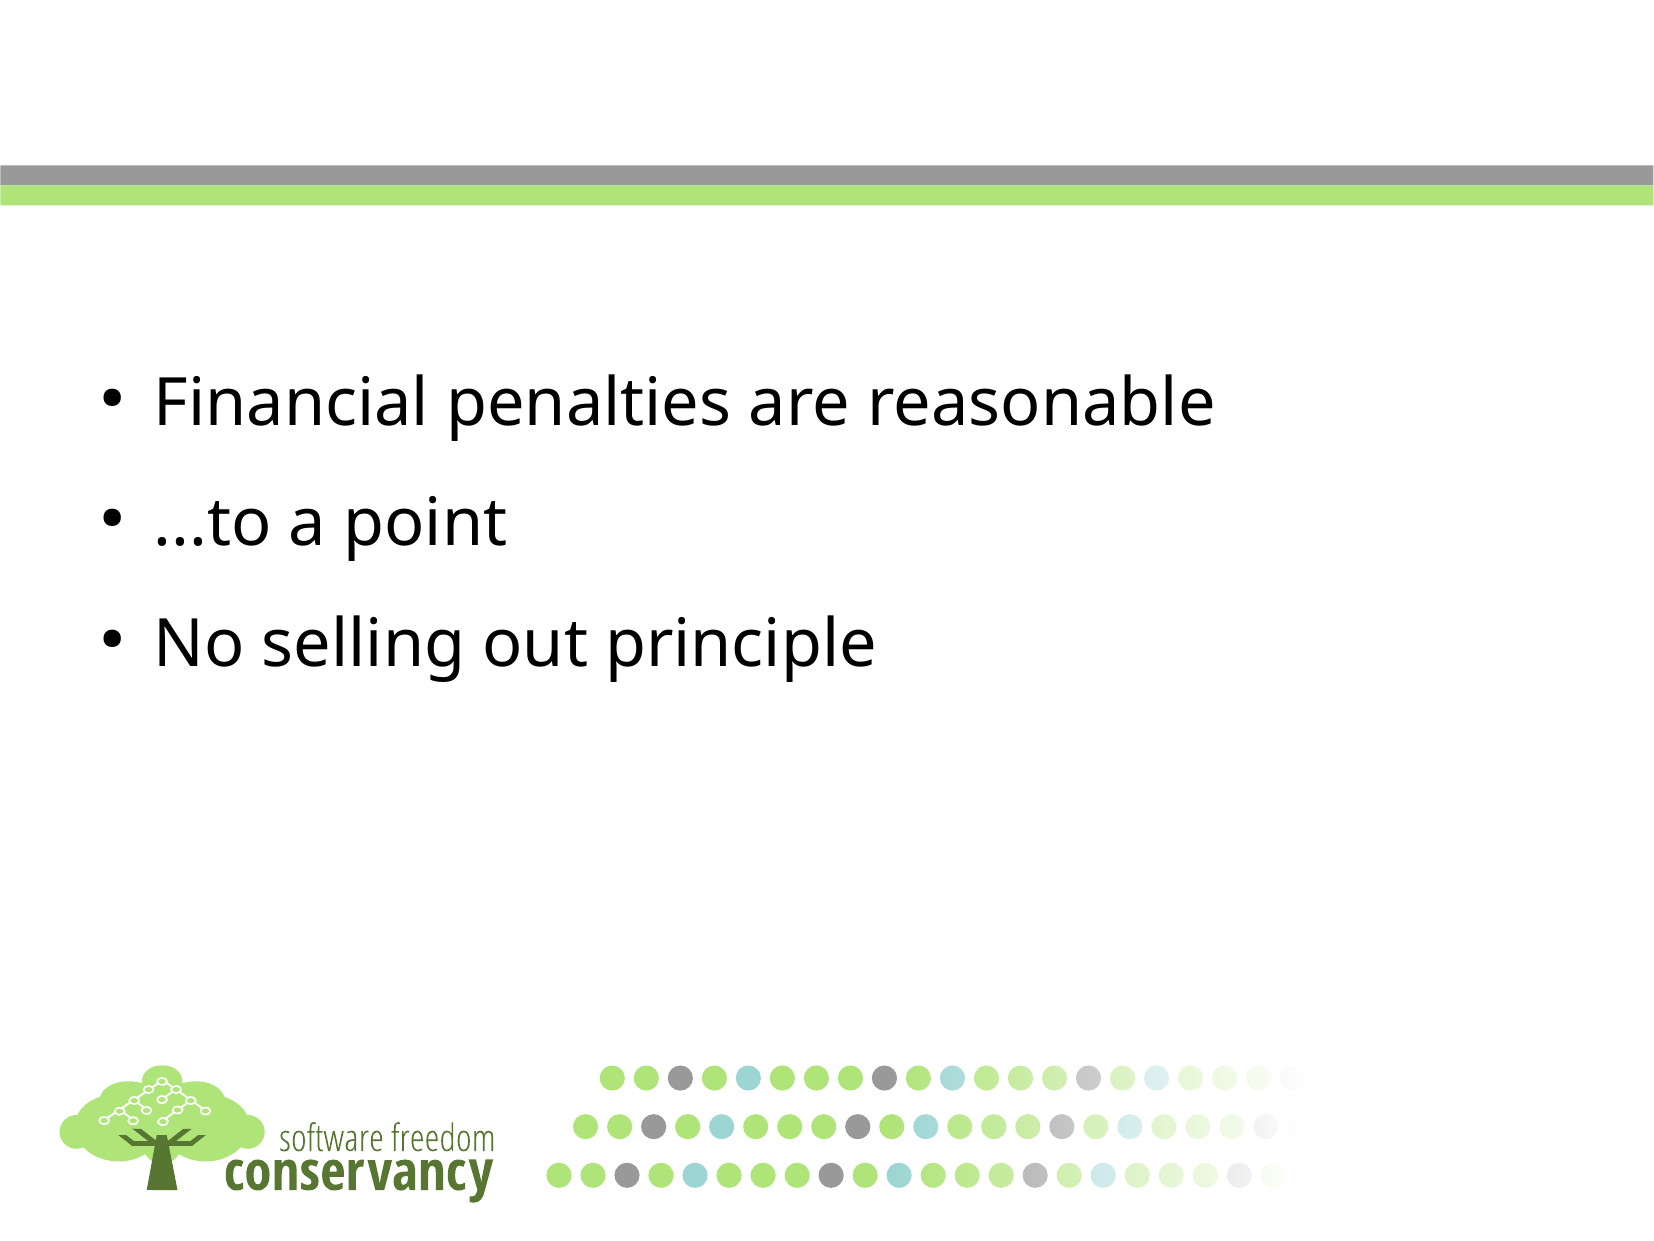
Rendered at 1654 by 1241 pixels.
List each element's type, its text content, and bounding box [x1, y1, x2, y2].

list Financial penalties are reasonable ...to a point No selling out principle [82, 354, 1538, 886]
